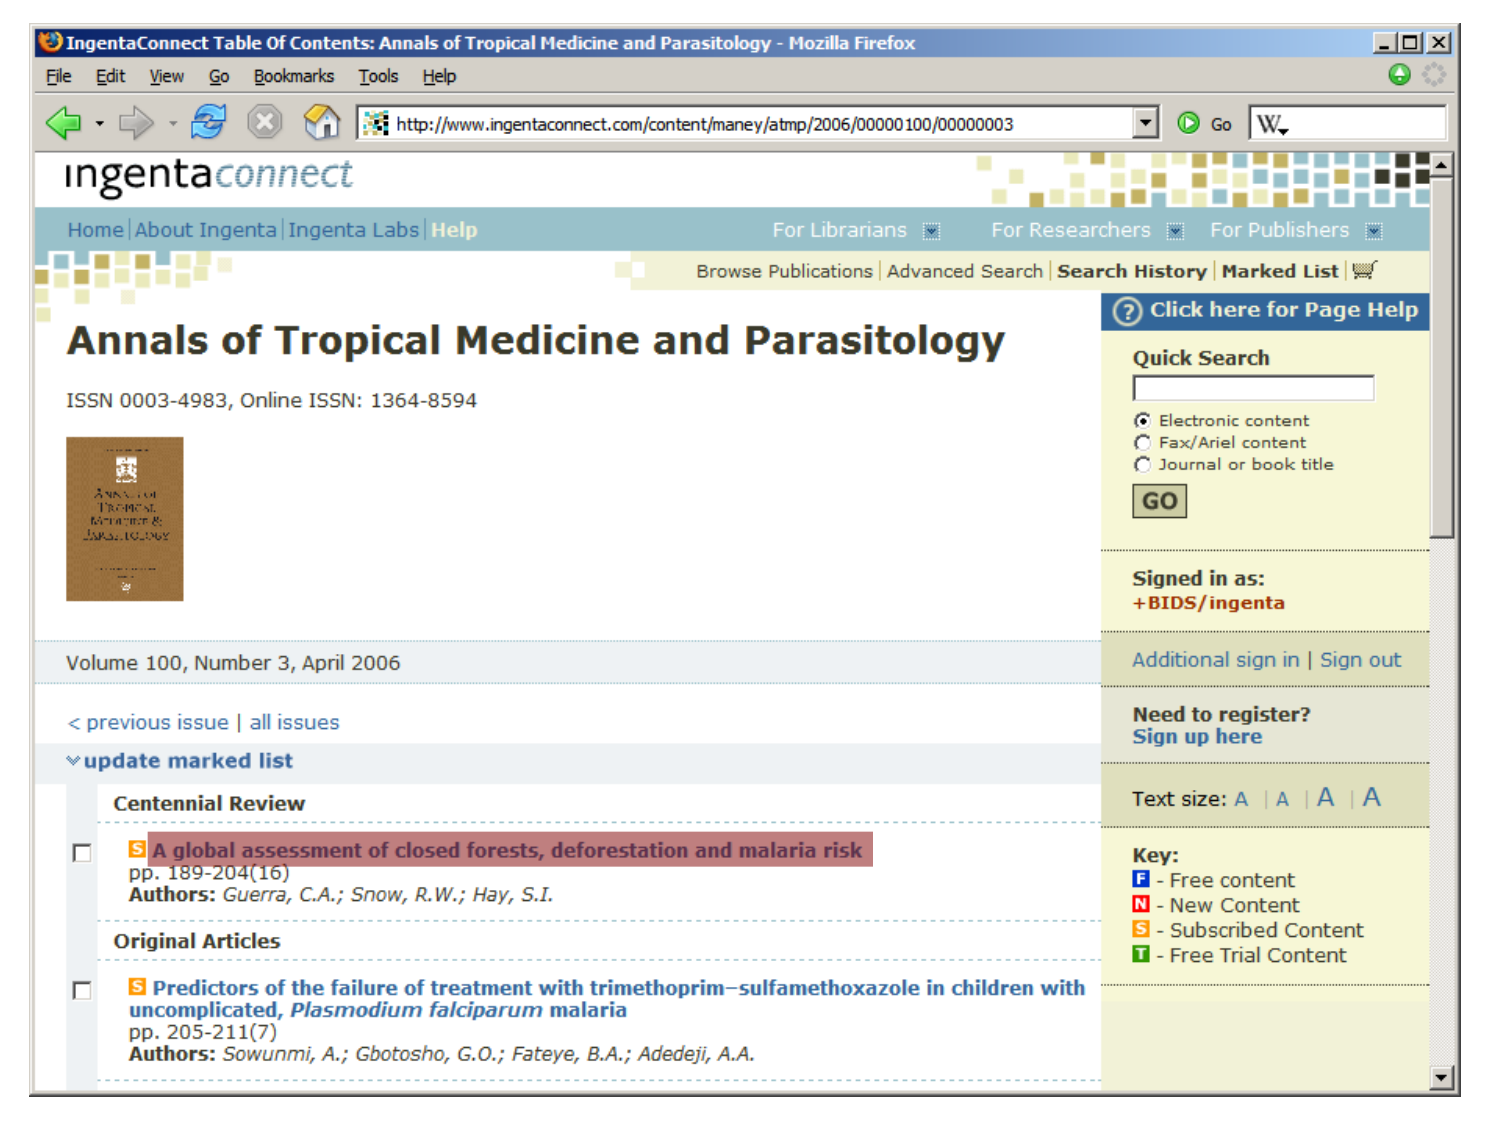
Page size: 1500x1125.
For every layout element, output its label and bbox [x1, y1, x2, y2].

picture [29, 23, 1461, 1098]
text_box [147, 831, 873, 867]
